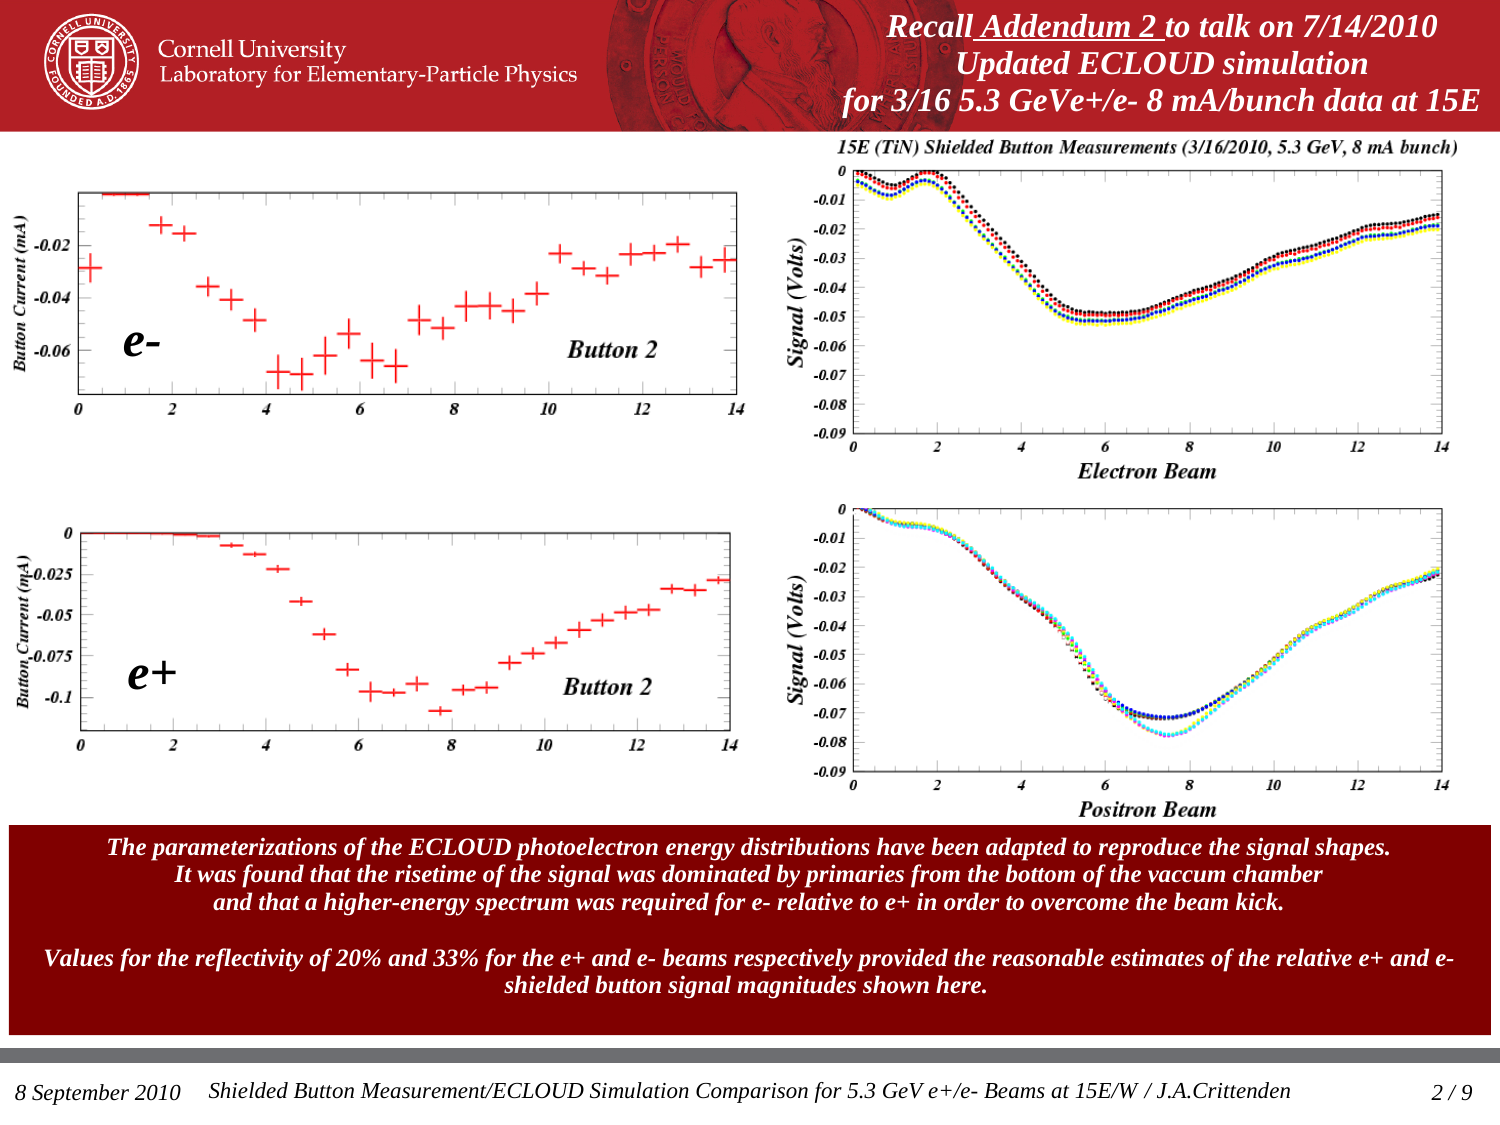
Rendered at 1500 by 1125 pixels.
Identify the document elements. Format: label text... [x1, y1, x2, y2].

picture [775, 134, 1463, 826]
text_box e- [108, 304, 176, 376]
picture [0, 187, 751, 424]
text_box Recall Addendum 2 to talk on 7/14/2010 Updated ECLOUD simulation for 3/16 5.3 GeVe+/e- 8 mA/bunch data at 15E [825, 0, 1500, 151]
picture [0, 524, 751, 761]
picture [0, 0, 825, 132]
text_box The parameterizations of the ECLOUD photoelectron energy distributions have been adapted to reproduce the signal shapes. It was found that the risetime of the signal was dominated by primaries from the bottom of the vaccum chamber and that a higher-energy spectrum was required for e- relative to e+ in order to overcome the beam kick. Values for the reflectivity of 20% and 33% for the e+ and e- beams respectively provided the reasonable estimates of the relative e+ and e- shielded button signal magnitudes shown here. [8, 825, 1491, 1036]
text_box e+ [112, 637, 192, 708]
